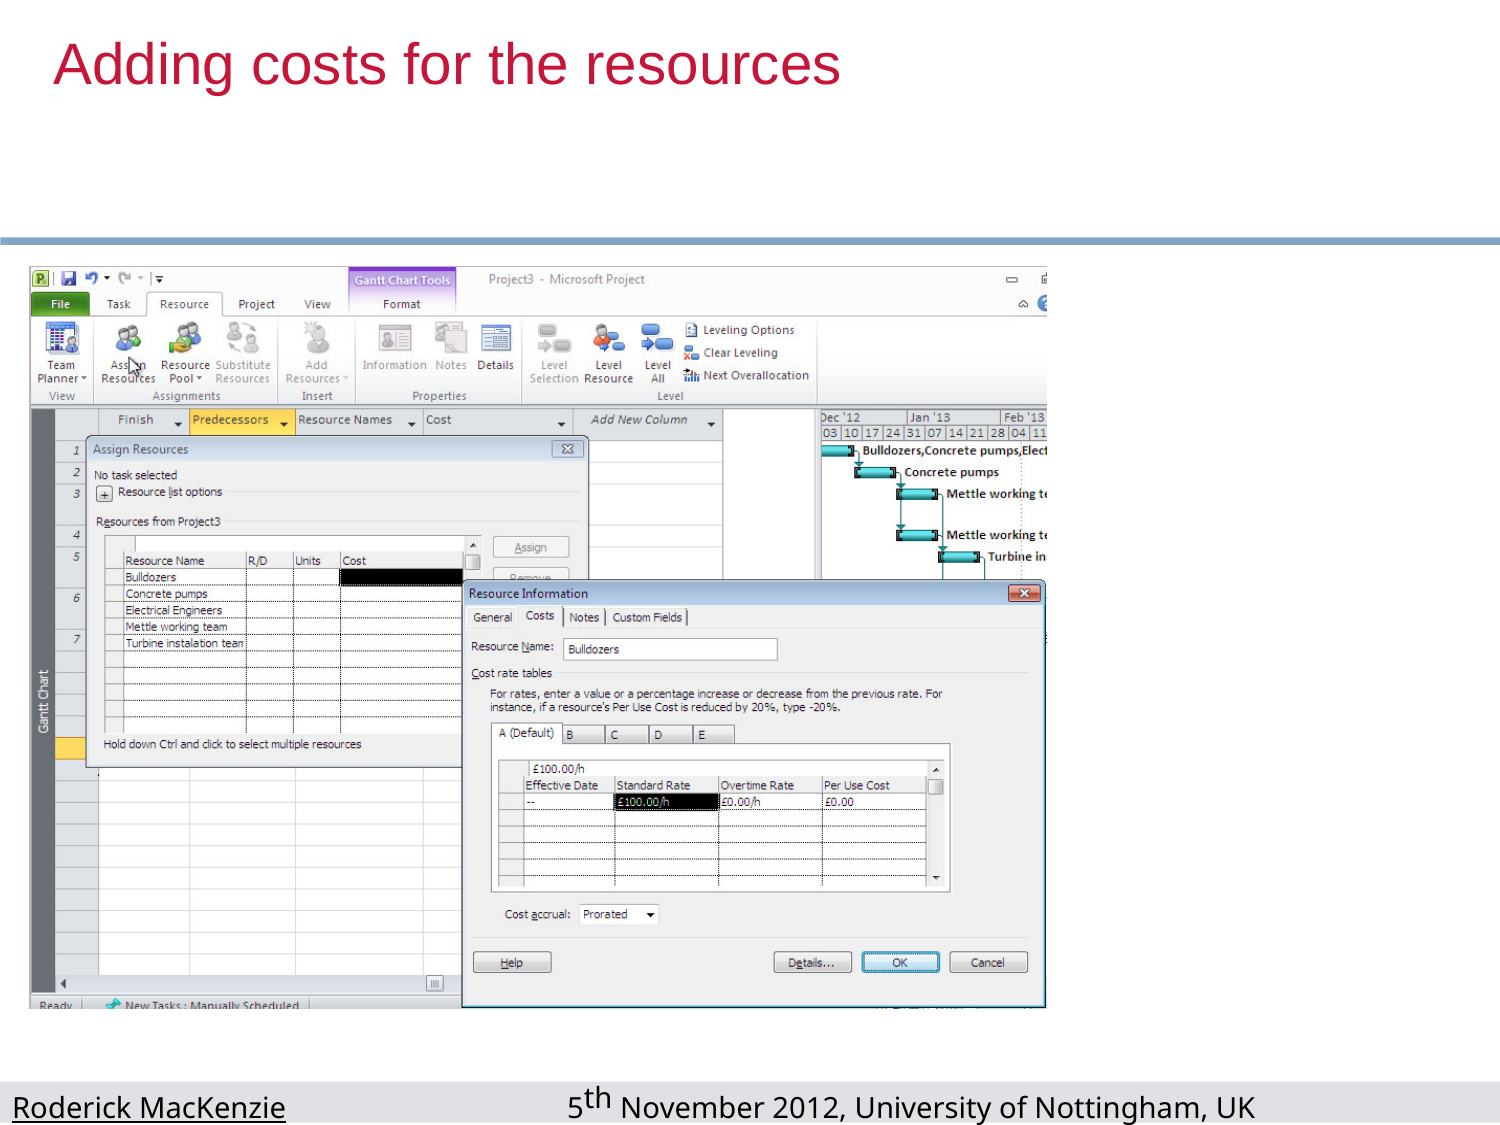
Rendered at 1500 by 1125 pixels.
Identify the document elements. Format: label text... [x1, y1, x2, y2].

picture [29, 266, 1047, 1009]
title Adding costs for the resources [38, 12, 1277, 118]
